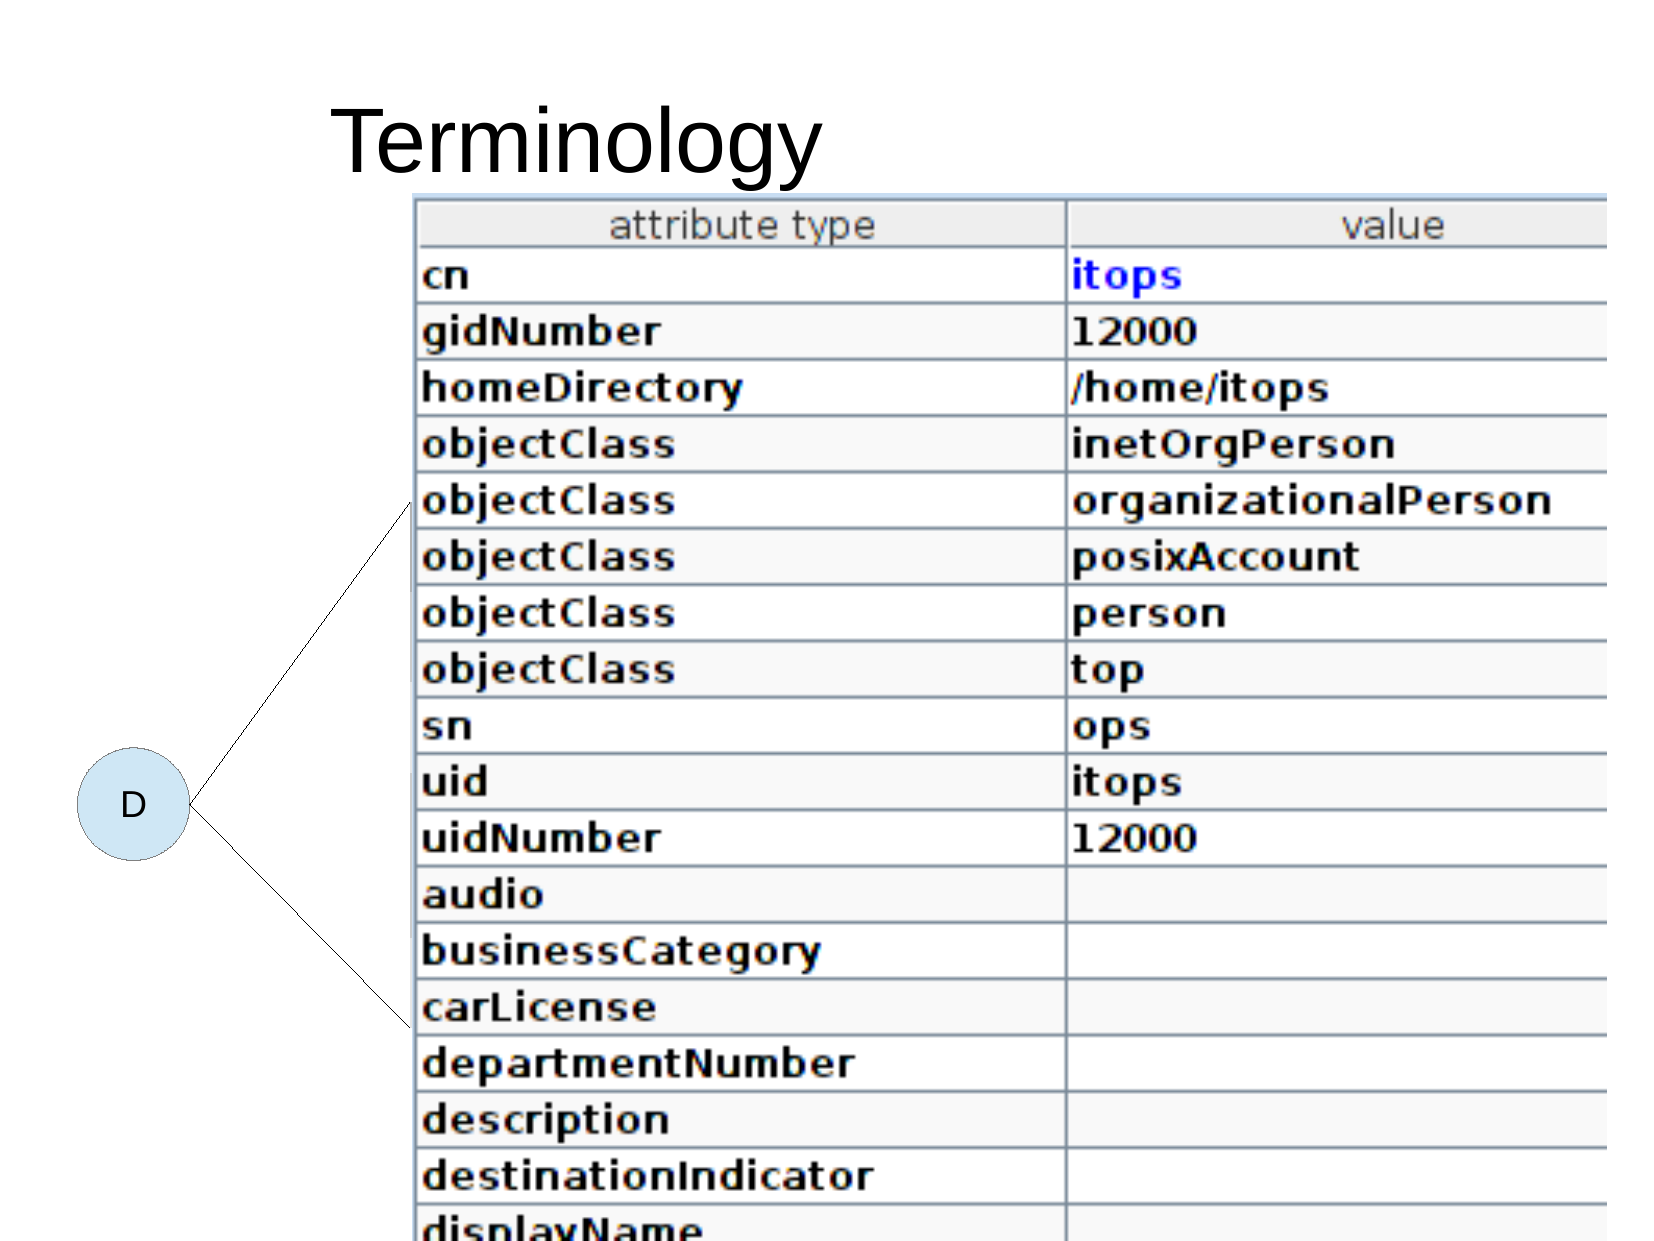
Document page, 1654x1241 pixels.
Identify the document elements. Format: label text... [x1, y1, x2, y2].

text_box D [77, 747, 190, 861]
title Terminology [75, 37, 1564, 245]
picture [412, 193, 1607, 1241]
